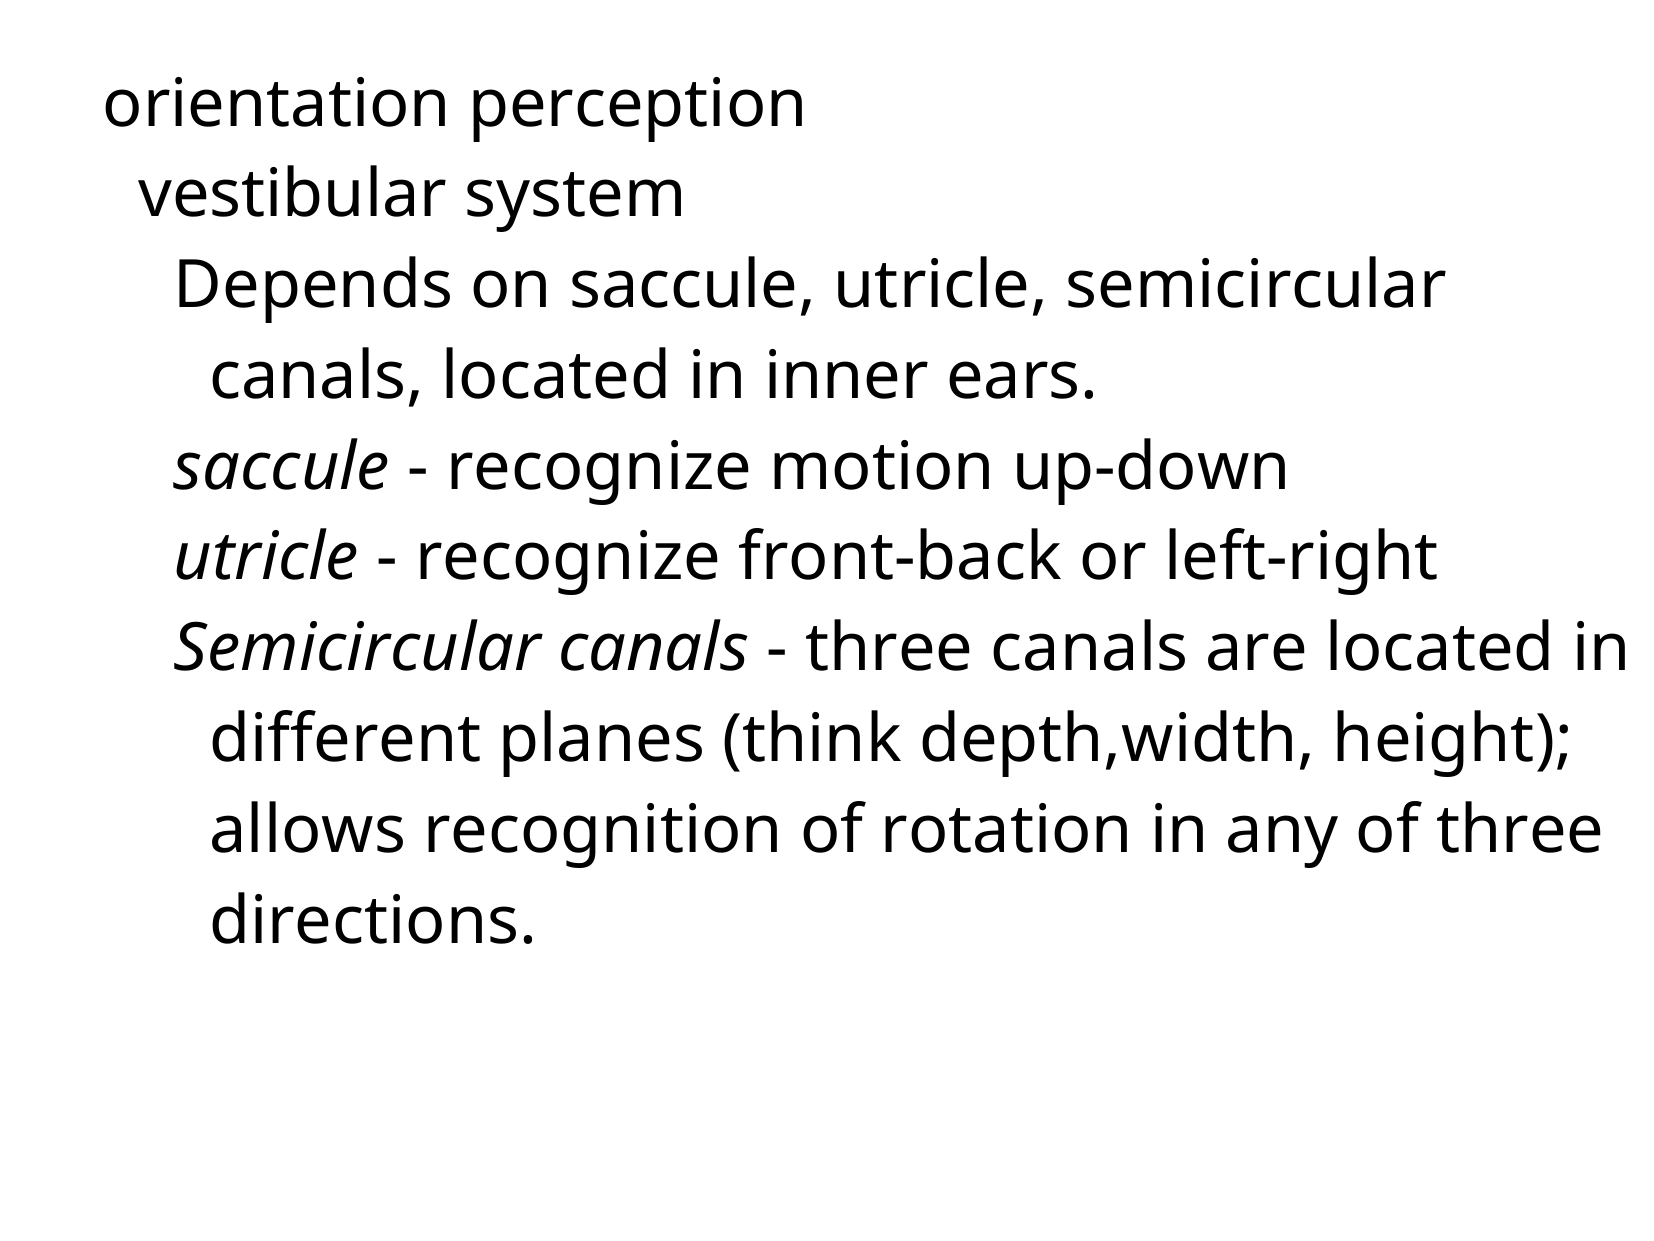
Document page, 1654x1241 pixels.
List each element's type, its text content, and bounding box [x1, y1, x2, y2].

text_box orientation perception vestibular system Depends on saccule, utricle, semicircular canals, located in inner ears. saccule - recognize motion up-down utricle - recognize front-back or left-right Semicircular canals - three canals are located in different planes (think depth,width, height); allows recognition of rotation in any of three directions. [17, 47, 1654, 1088]
